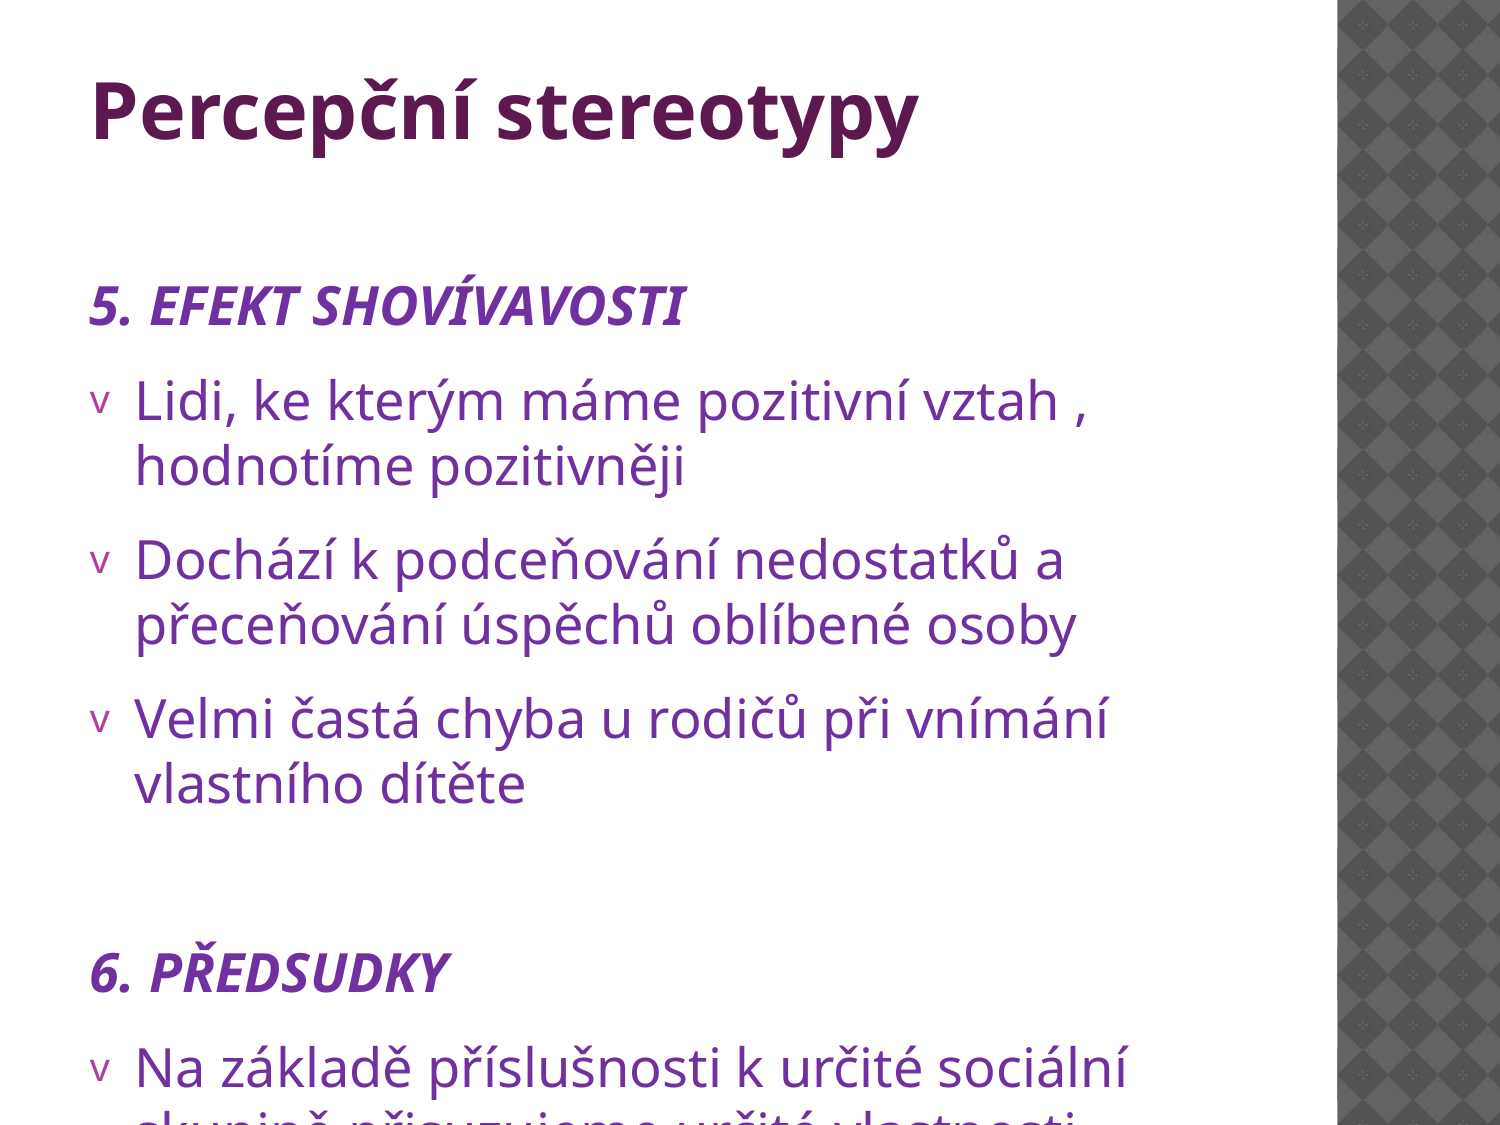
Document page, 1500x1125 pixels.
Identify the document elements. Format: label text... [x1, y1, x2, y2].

list 5. EFEKT SHOVÍVAVOSTI Lidi, ke kterým máme pozitivní vztah , hodnotíme pozitivněji Dochází k podceňování nedostatků a přeceňování úspěchů oblíbené osoby Velmi častá chyba u rodičů při vnímání vlastního dítěte 6. PŘEDSUDKY Na základě příslušnosti k určité sociální skupině přisuzujeme určité vlastnosti [75, 264, 1263, 1059]
title Percepční stereotypy [75, 52, 1263, 240]
picture [1337, 0, 1500, 1125]
